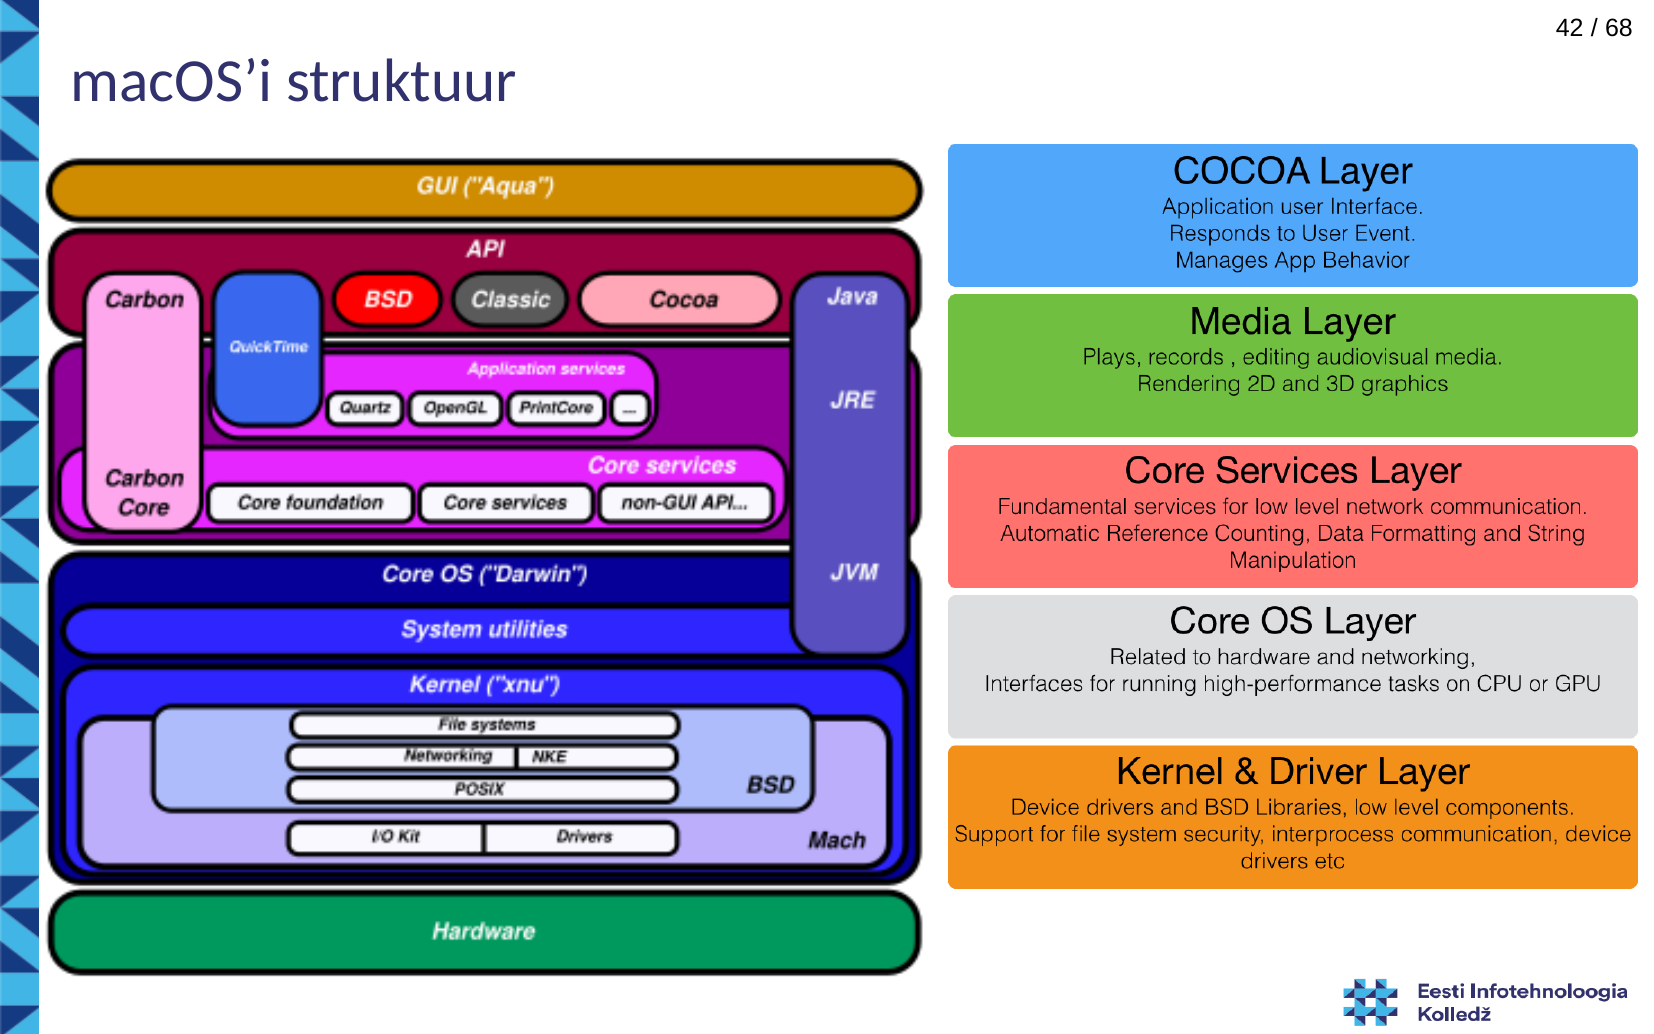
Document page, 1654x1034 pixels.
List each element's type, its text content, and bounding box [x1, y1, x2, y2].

picture [943, 141, 1648, 898]
picture [33, 141, 934, 992]
title macOS’i struktuur [70, 41, 1630, 130]
